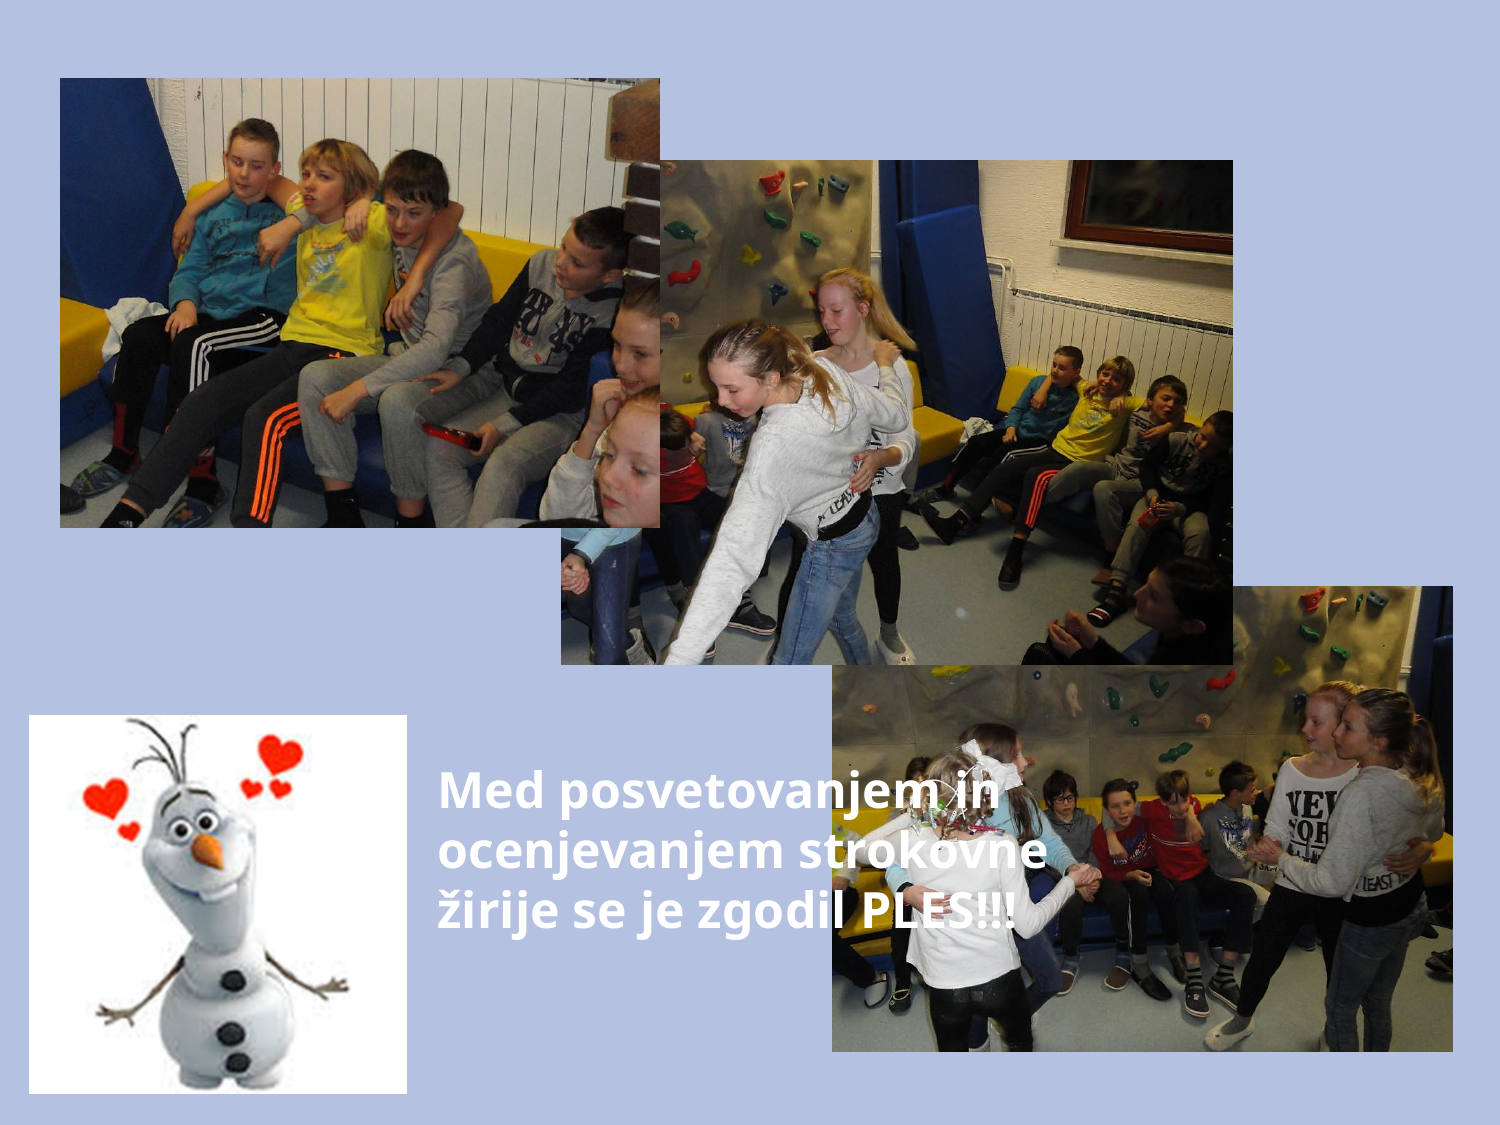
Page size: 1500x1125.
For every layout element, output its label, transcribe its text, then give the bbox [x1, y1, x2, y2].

picture [29, 716, 407, 1094]
text_box Med posvetovanjem in ocenjevanjem strokovne žirije se je zgodil PLES!!! [422, 751, 829, 949]
picture [60, 78, 1453, 1052]
